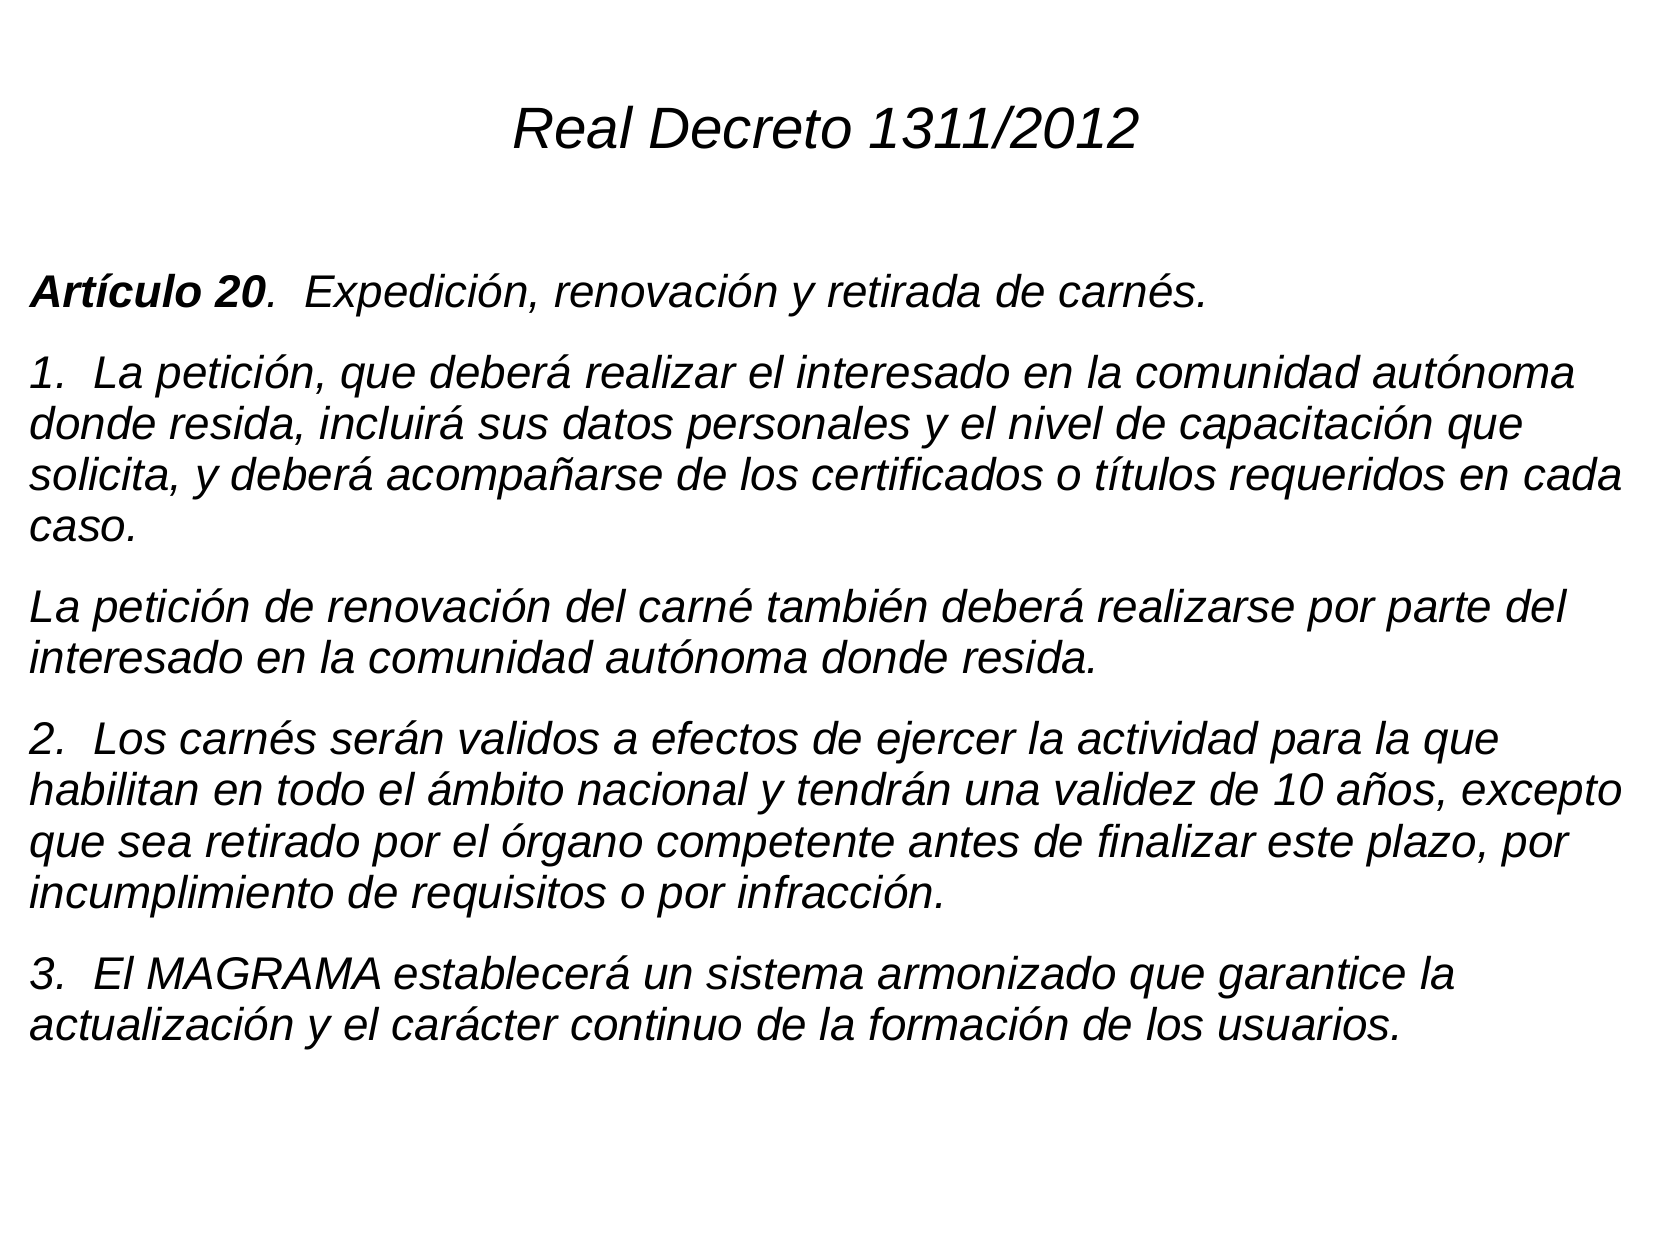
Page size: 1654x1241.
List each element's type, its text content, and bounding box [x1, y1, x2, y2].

title Real Decreto 1311/2012 [82, 49, 1571, 207]
list Artículo 20. Expedición, renovación y retirada de carnés. 1. La petición, que deberá realizar el interesado en la comunidad autónoma donde resida, incluirá sus datos personales y el nivel de capacitación que solicita, y deberá acompañarse de los certificados o títulos requeridos en cada caso. La petición de renovación del carné también deberá realizarse por parte del interesado en la comunidad autónoma donde resida. 2. Los carnés serán validos a efectos de ejercer la actividad para la que habilitan en todo el ámbito nacional y tendrán una validez de 10 años, excepto que sea retirado por el órgano competente antes de finalizar este plazo, por incumplimiento de requisitos o por infracción. 3. El MAGRAMA establecerá un sistema armonizado que garantice la actualización y el carácter continuo de la formación de los usuarios. [29, 265, 1625, 1241]
